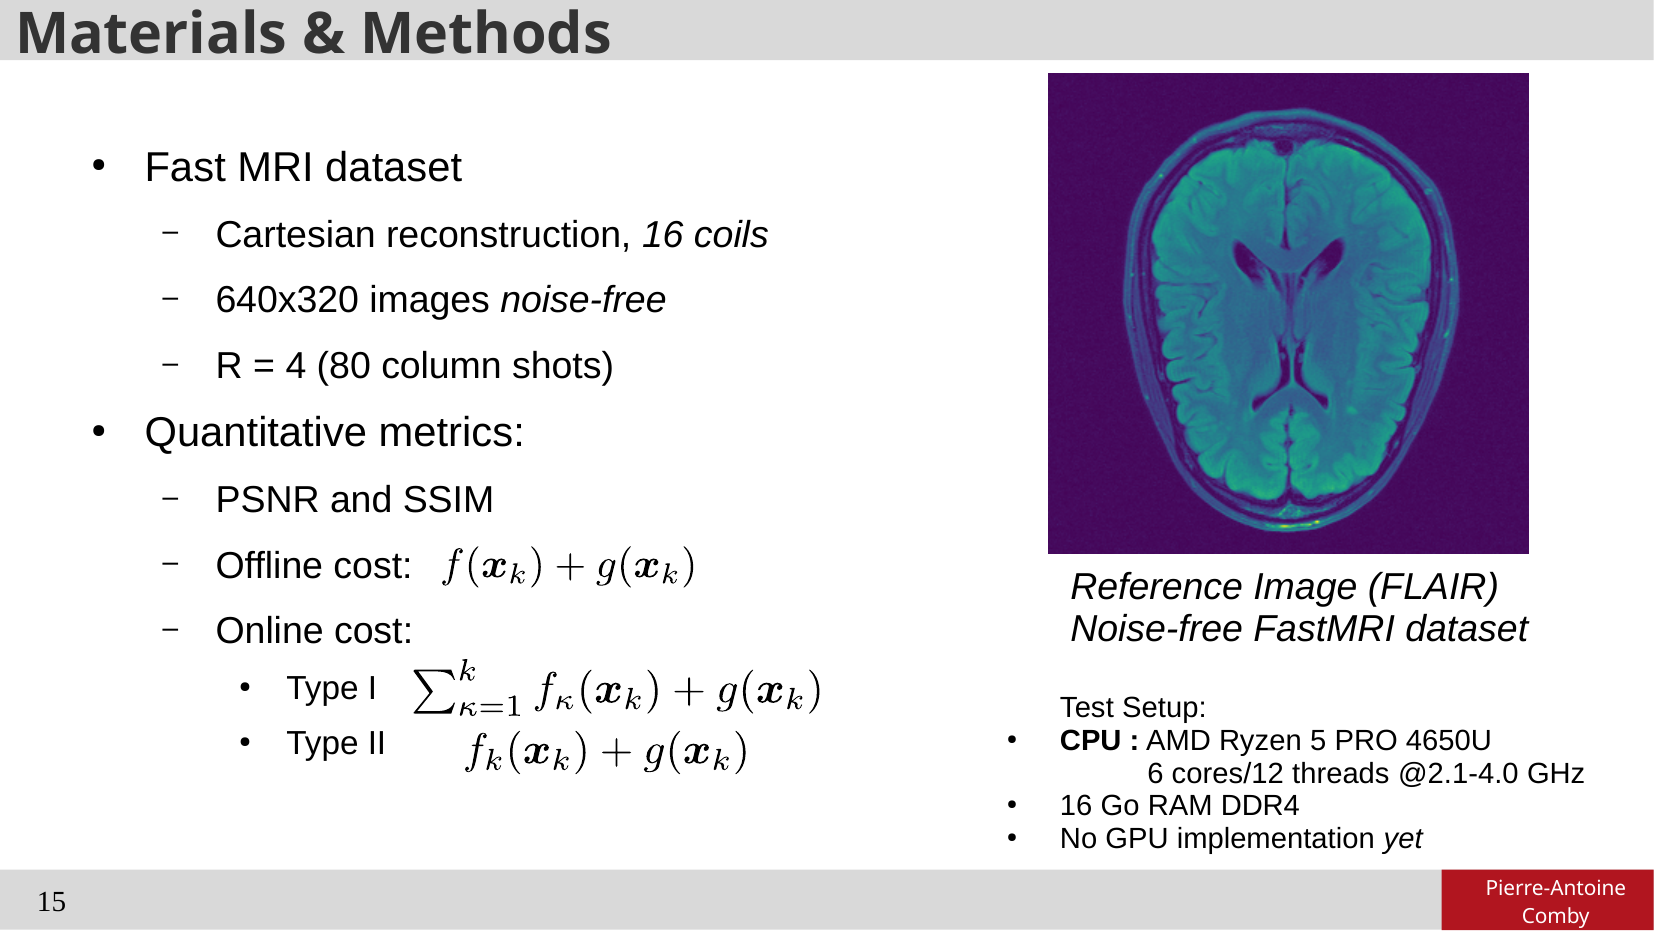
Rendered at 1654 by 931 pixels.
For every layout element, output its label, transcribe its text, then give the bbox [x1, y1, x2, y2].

text_box [575, 730, 586, 775]
text_box [556, 695, 574, 710]
text_box [556, 553, 585, 581]
text_box [684, 743, 709, 764]
text_box [459, 702, 477, 717]
text_box [713, 748, 729, 771]
text_box [508, 695, 520, 716]
text_box [647, 669, 658, 714]
text_box [643, 744, 664, 773]
text_box [442, 548, 463, 586]
text_box [662, 563, 678, 584]
text_box [625, 687, 641, 710]
text_box [683, 546, 694, 588]
text_box [486, 748, 502, 771]
picture [1048, 73, 1529, 554]
text_box [634, 558, 659, 578]
text_box [742, 669, 754, 714]
text_box [674, 676, 704, 707]
text_box [809, 669, 820, 714]
text_box [413, 669, 456, 714]
title Materials & Methods [15, 0, 1504, 66]
text_box [581, 669, 592, 714]
text_box [757, 682, 783, 703]
text_box [787, 687, 803, 710]
text_box [596, 558, 616, 586]
text_box [716, 683, 738, 712]
text_box [553, 748, 569, 771]
text_box [468, 546, 479, 588]
text_box [621, 546, 631, 588]
text_box [510, 563, 525, 584]
text_box [510, 730, 521, 775]
text_box [459, 659, 475, 681]
text_box [465, 732, 487, 773]
text_box Test Setup: CPU : AMD Ryzen 5 PRO 4650U 6 cores/12 threads @2.1-4.0 GHz 16 Go RAM DDR4 No GPU implementation yet [974, 683, 1602, 863]
text_box [735, 730, 746, 775]
text_box [595, 682, 621, 703]
text_box [524, 743, 549, 764]
text_box [531, 546, 541, 588]
text_box Reference Image (FLAIR) Noise-free FastMRI dataset [1055, 558, 1595, 657]
list Fast MRI dataset Cartesian reconstruction, 16 coils 640x320 images noise-free R = 4 (80 column shots) Quantitative metrics: PSNR and SSIM Offline cost: Online cost: Type I Type II [73, 143, 959, 835]
text_box [482, 558, 506, 578]
text_box [602, 737, 632, 768]
text_box [534, 671, 557, 712]
text_box [669, 730, 681, 775]
